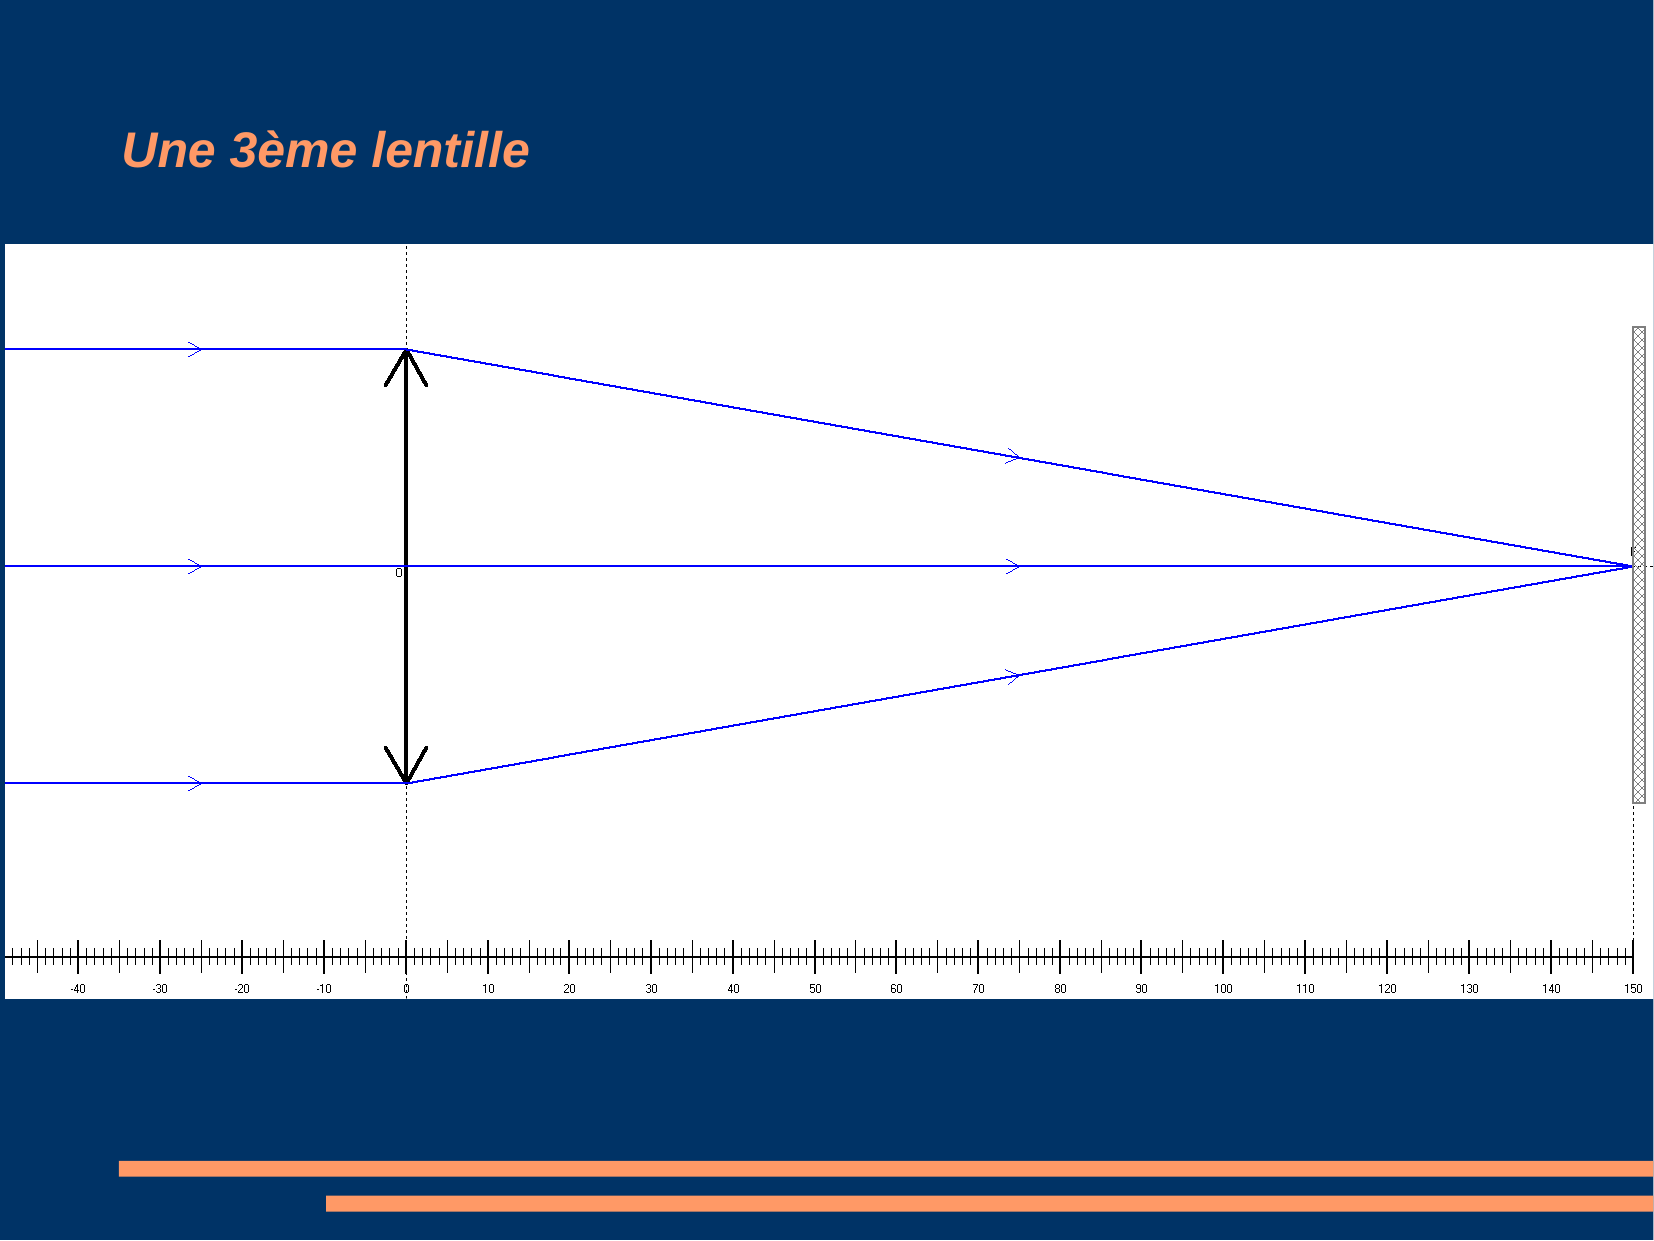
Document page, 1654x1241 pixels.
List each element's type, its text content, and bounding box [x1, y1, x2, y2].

title Une 3ème lentille [121, 46, 1534, 244]
picture [5, 244, 1654, 1000]
